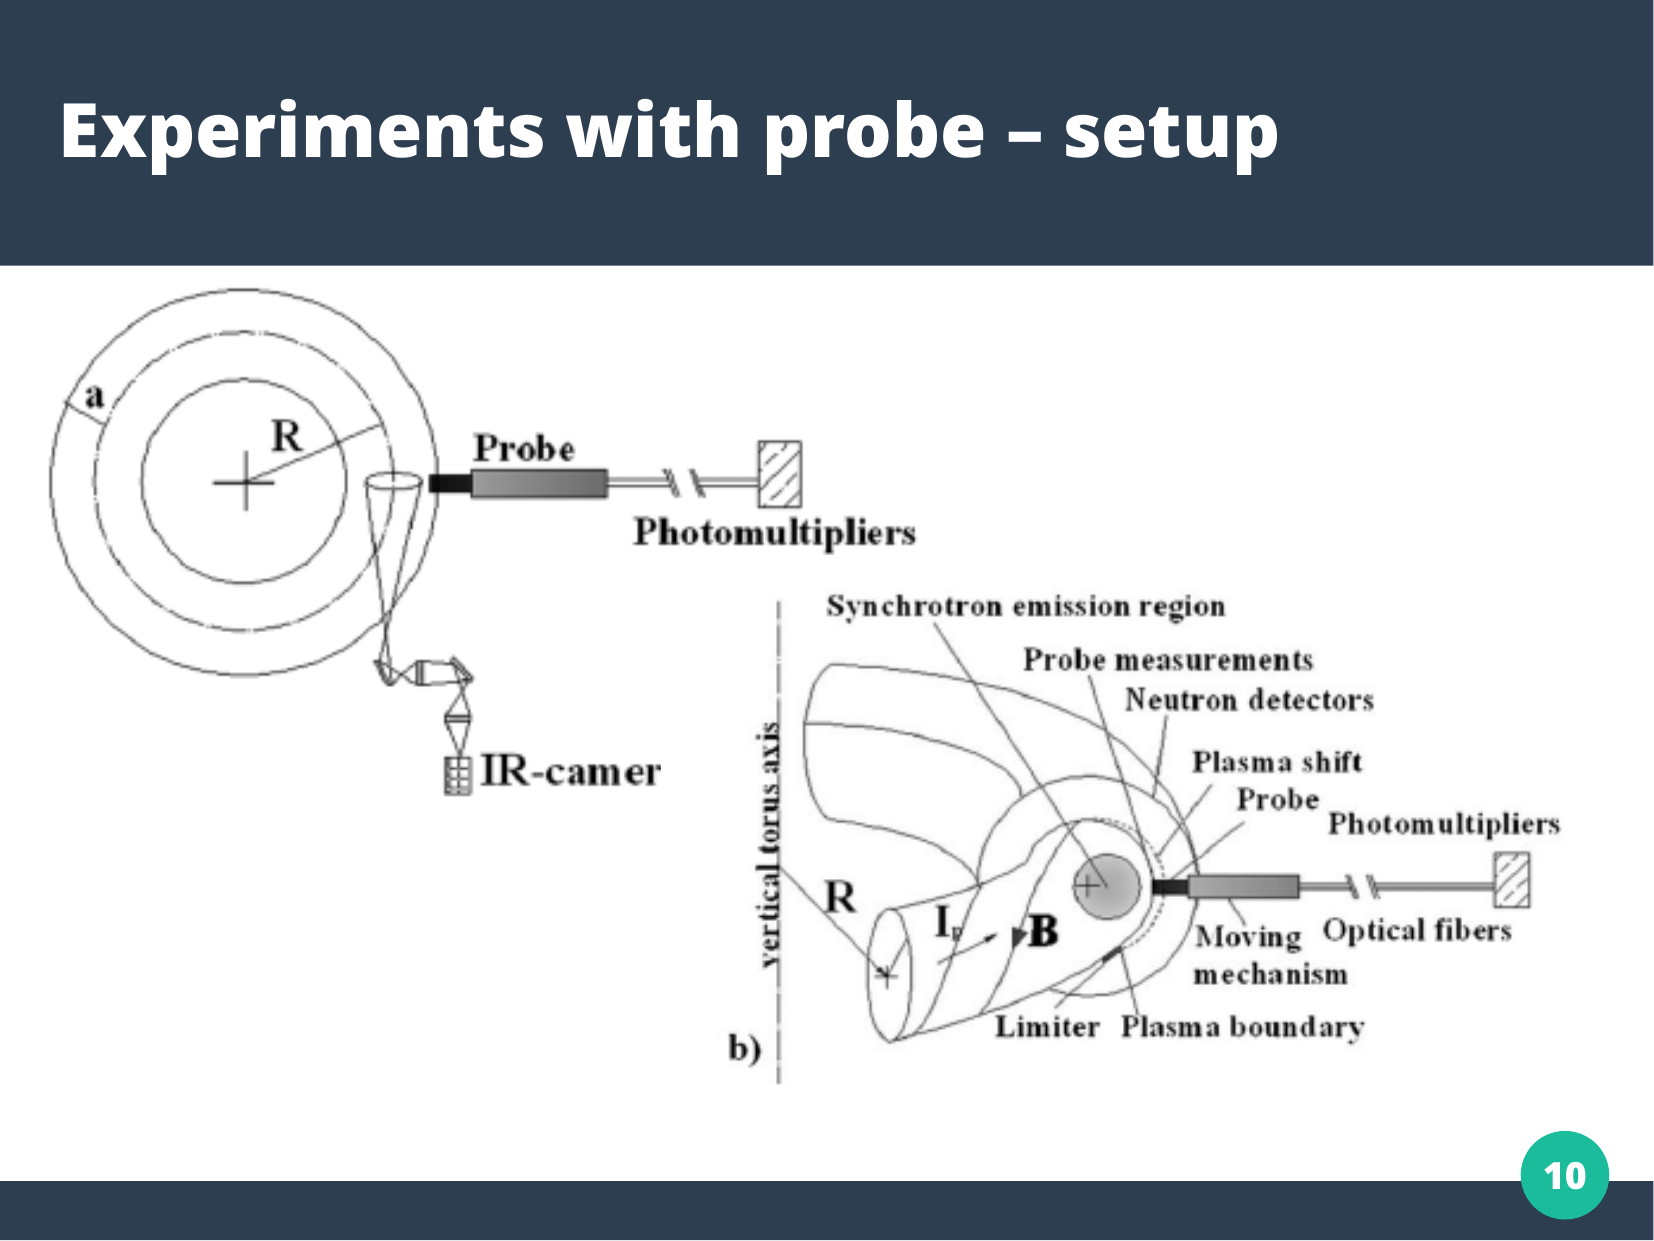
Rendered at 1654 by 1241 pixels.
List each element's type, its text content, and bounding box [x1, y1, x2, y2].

picture [11, 271, 1595, 1125]
title Experiments with probe – setup [59, 49, 1595, 207]
